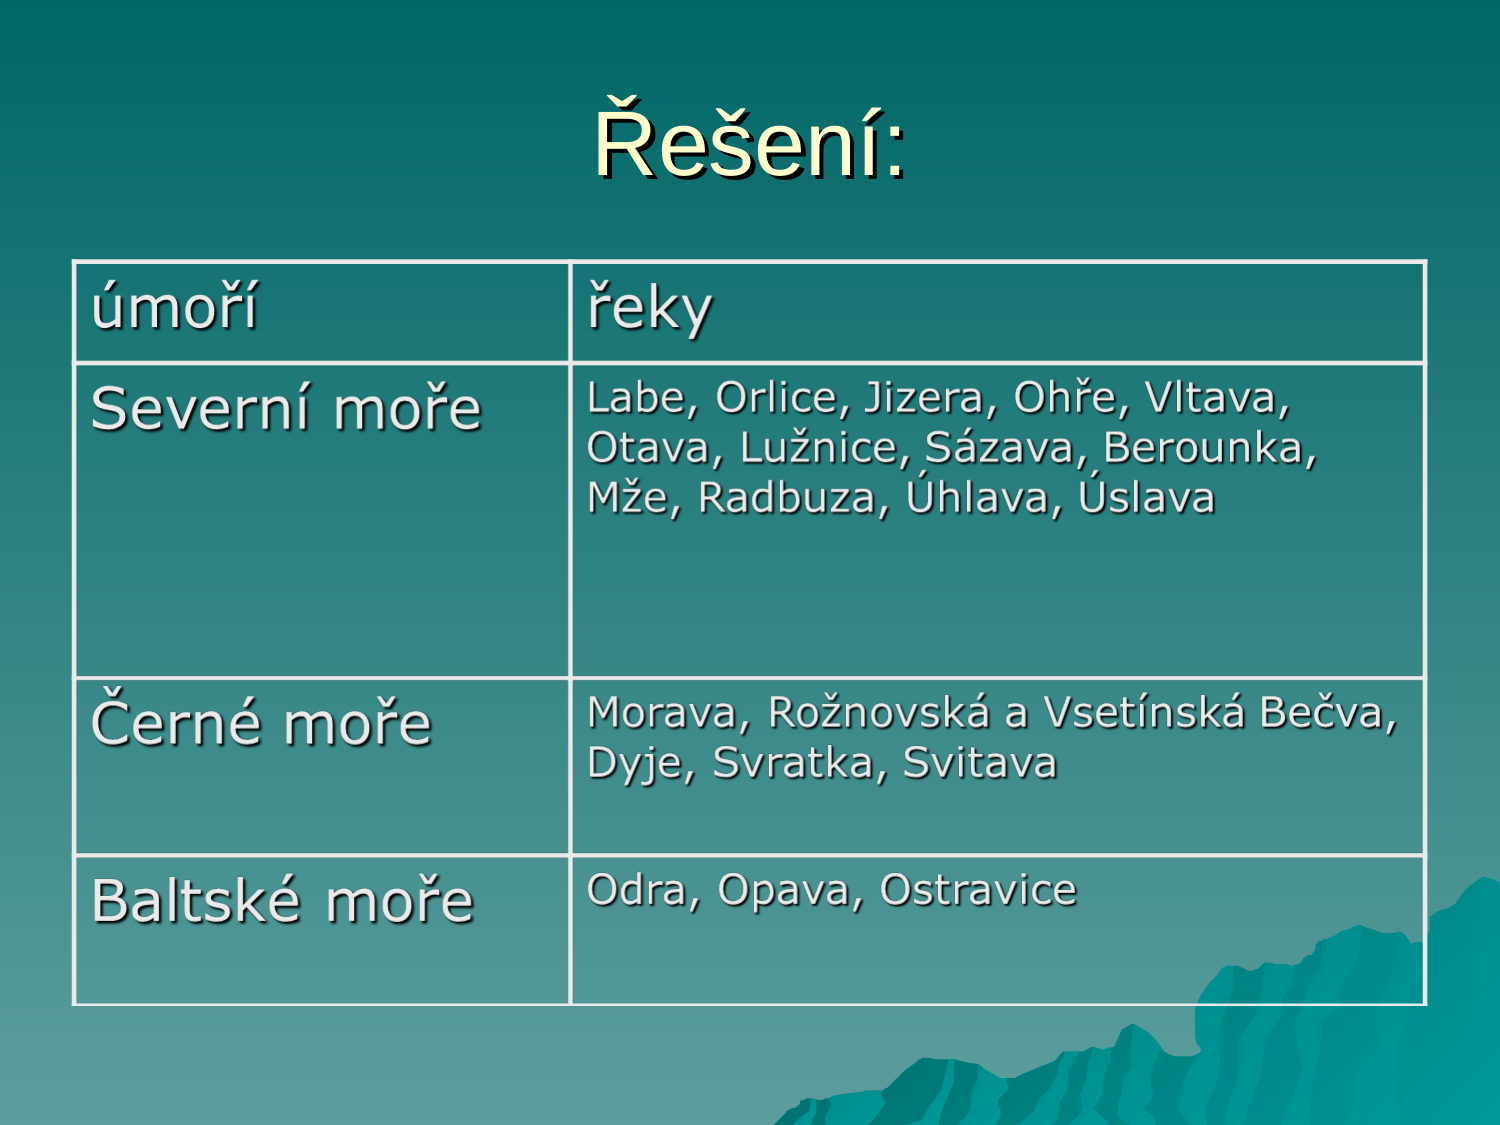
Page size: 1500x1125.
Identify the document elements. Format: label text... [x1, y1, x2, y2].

title Řešení: [75, 45, 1426, 233]
picture [53, 251, 1442, 1007]
